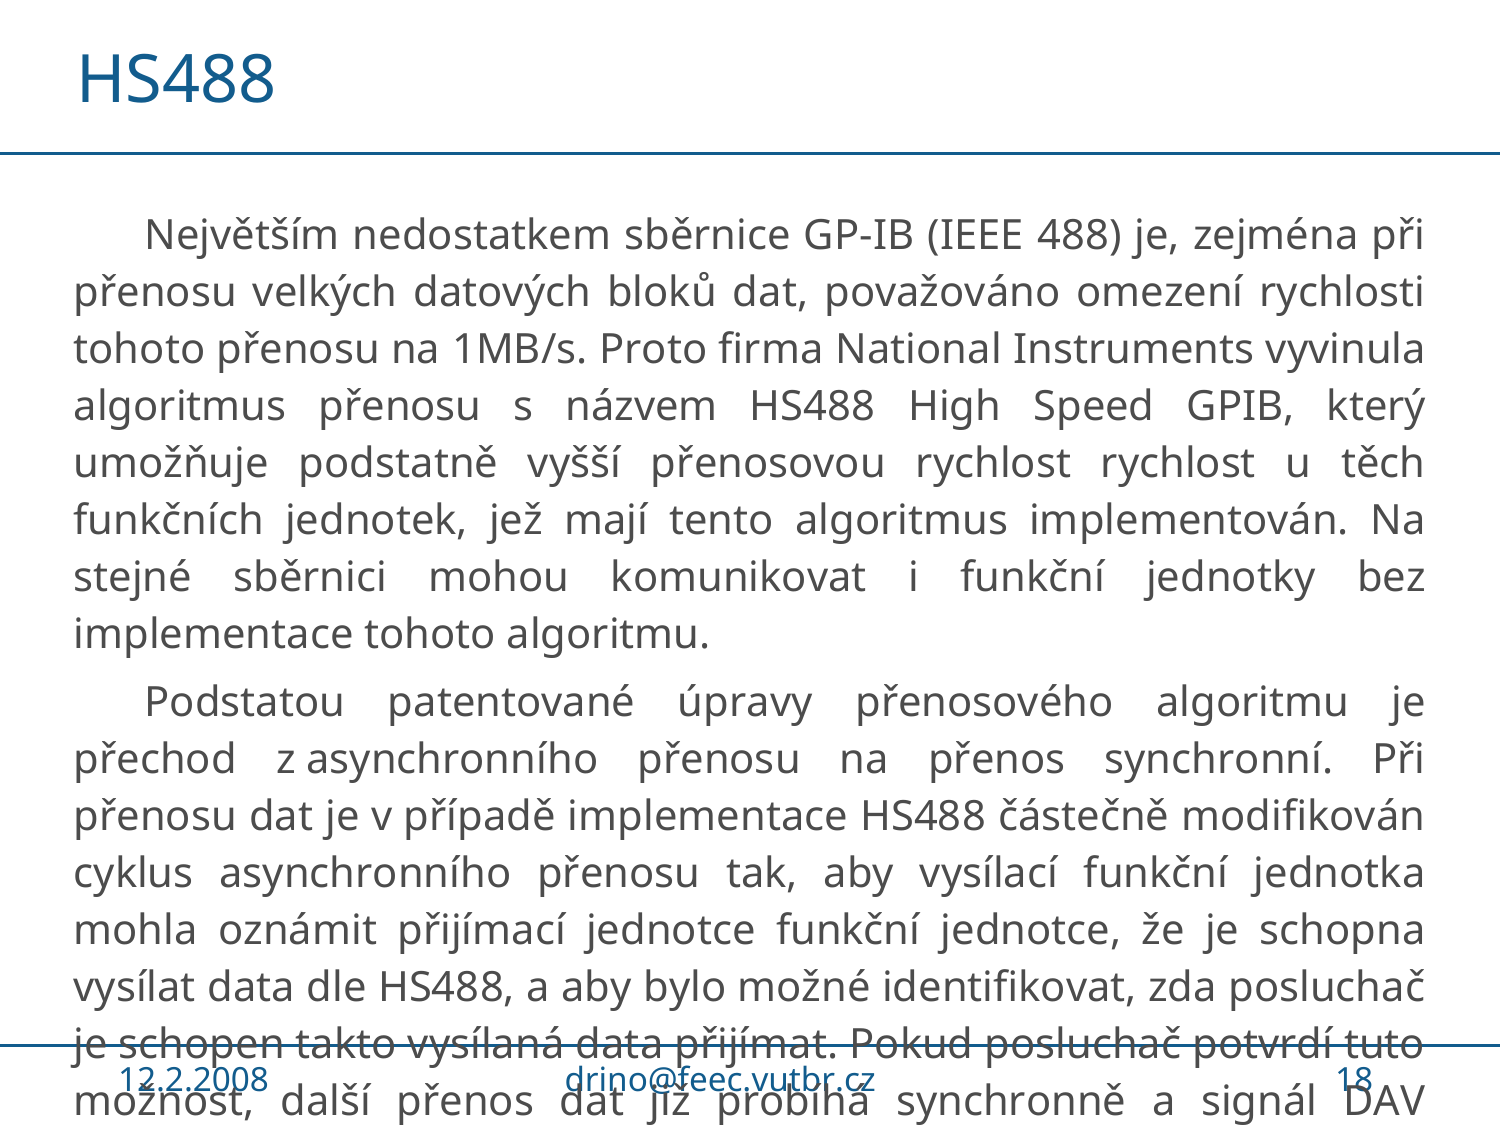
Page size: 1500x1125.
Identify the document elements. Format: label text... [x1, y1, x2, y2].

text_box Největším nedostatkem sběrnice GP-IB (IEEE 488) je, zejména při přenosu velkých datových bloků dat, považováno omezení rychlosti tohoto přenosu na 1MB/s. Proto firma National Instruments vyvinula algoritmus přenosu s názvem HS488 High Speed GPIB, který umožňuje podstatně vyšší přenosovou rychlost rychlost u těch funkčních jednotek, jež mají tento algoritmus implementován. Na stejné sběrnici mohou komunikovat i funkční jednotky bez implementace tohoto algoritmu. Podstatou patentované úpravy přenosového algoritmu je přechod z asynchronního přenosu na přenos synchronní. Při přenosu dat je v případě implementace HS488 částečně modifikován cyklus asynchronního přenosu tak, aby vysílací funkční jednotka mohla oznámit přijímací jednotce funkční jednotce, že je schopna vysílat data dle HS488, a aby bylo možné identifikovat, zda posluchač je schopen takto vysílaná data přijímat. Pokud posluchač potvrdí tuto možnost, další přenos dat již probíhá synchronně a signál DAV převezme funkci taktovacího signálu. Pokus posluchač možnost přijímat dat v režimu [59, 196, 1442, 1125]
title HS488 [0, 0, 1500, 152]
